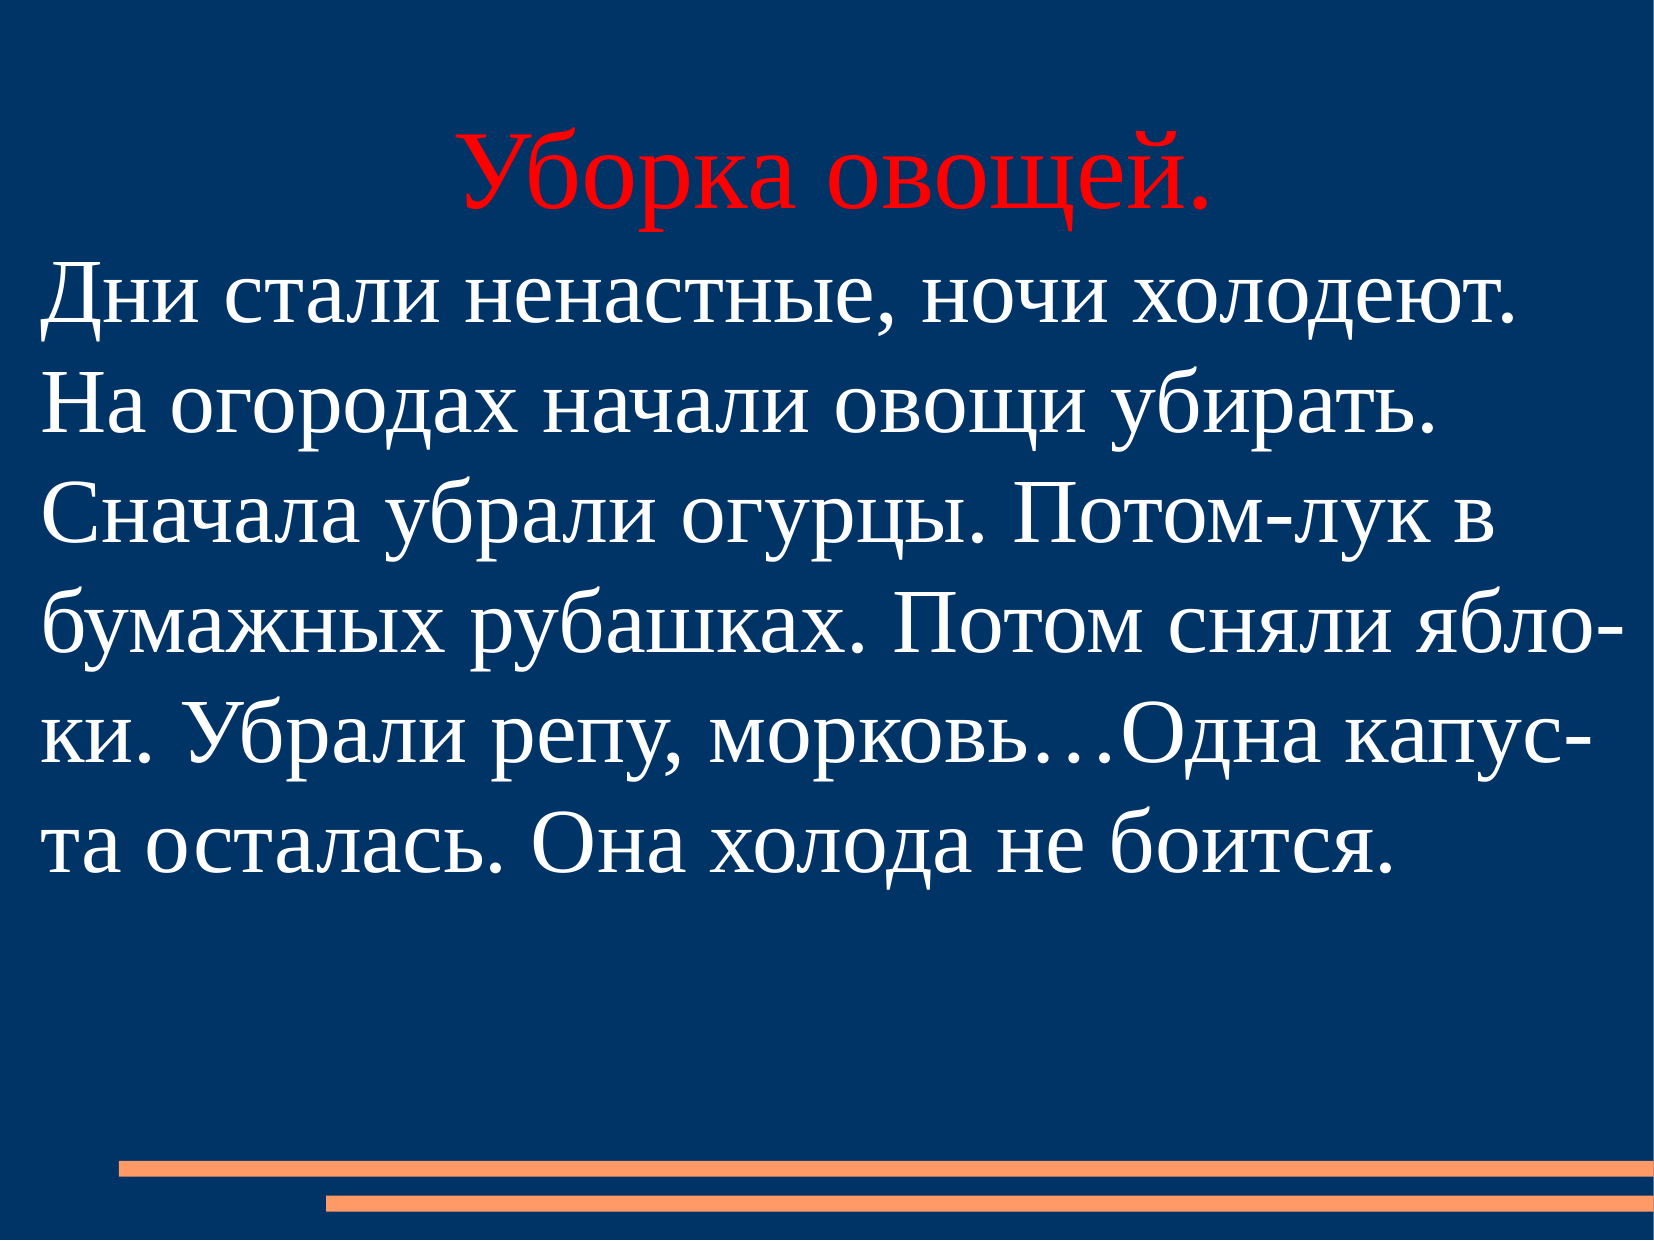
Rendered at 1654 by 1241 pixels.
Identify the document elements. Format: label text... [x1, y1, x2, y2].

text_box Уборка овощей. Дни стали ненастные, ночи холодеют. На огородах начали овощи убирать. Сначала убрали огурцы. Потом-лук в бумажных рубашках. Потом сняли ябло- ки. Убрали репу, морковь…Одна капус- та осталась. Она холода не боится. [25, 88, 1642, 899]
